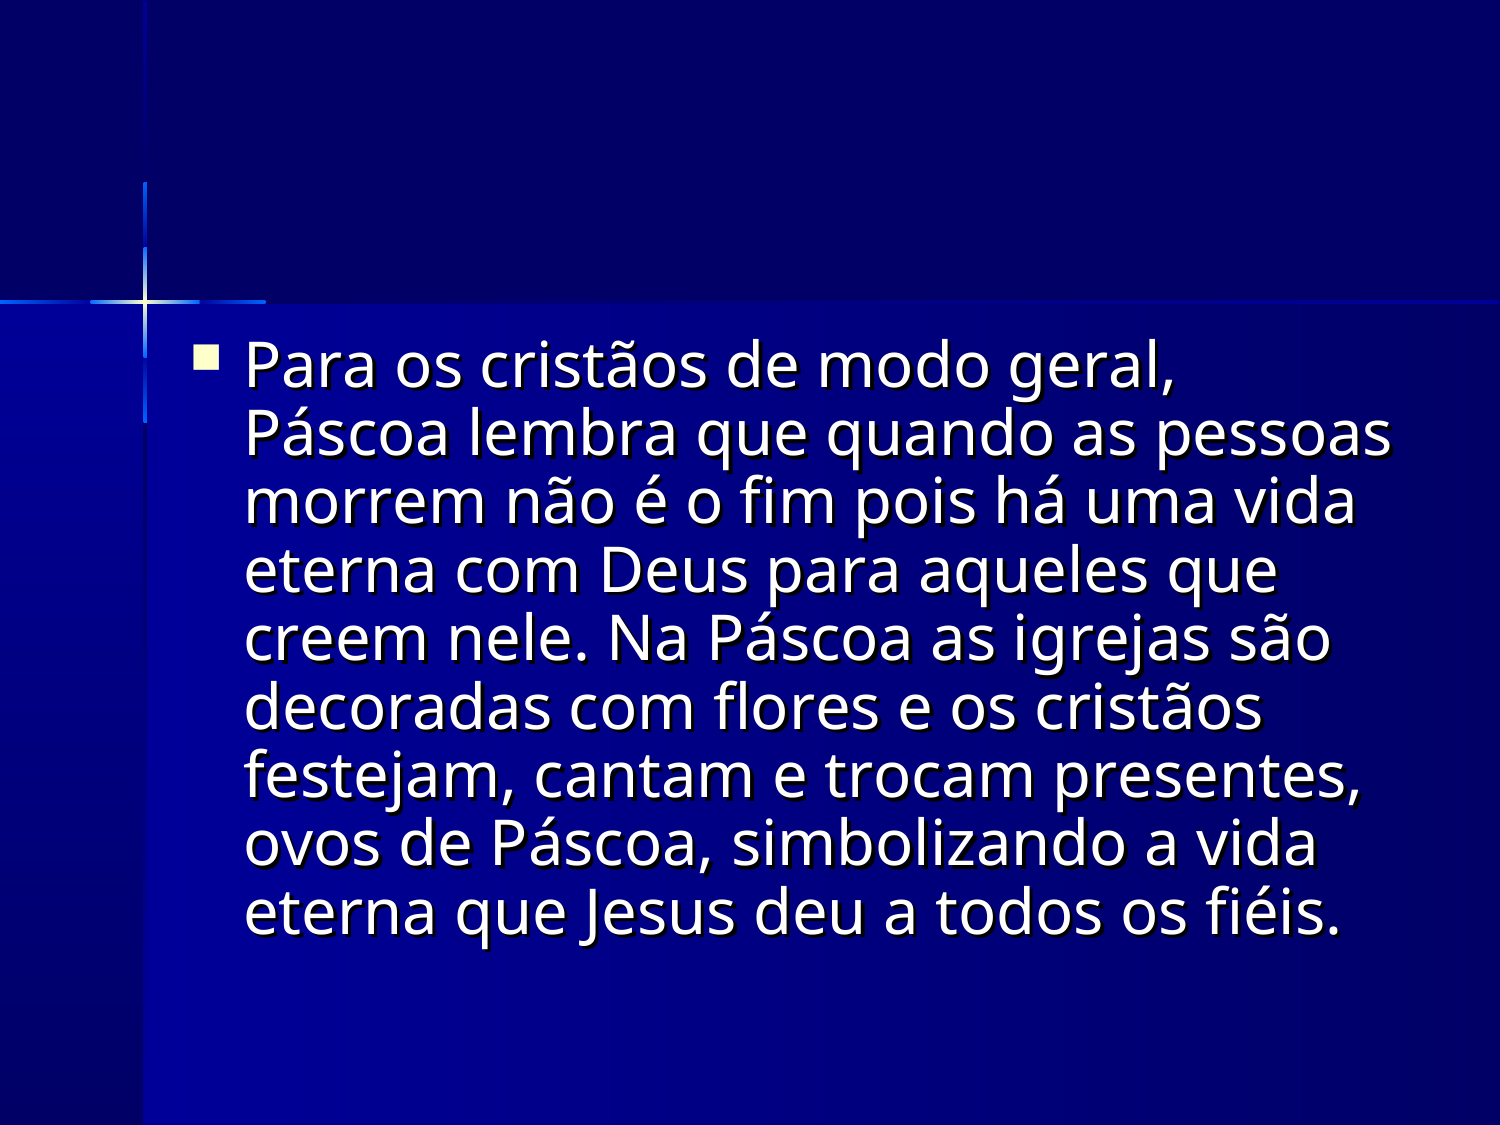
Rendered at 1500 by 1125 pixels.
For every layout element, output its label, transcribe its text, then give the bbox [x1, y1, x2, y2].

list Para os cristãos de modo geral, Páscoa lembra que quando as pessoas morrem não é o fim pois há uma vida eterna com Deus para aqueles que creem nele. Na Páscoa as igrejas são decoradas com flores e os cristãos festejam, cantam e trocam presentes, ovos de Páscoa, simbolizando a vida eterna que Jesus deu a todos os fiéis. [174, 324, 1413, 1000]
